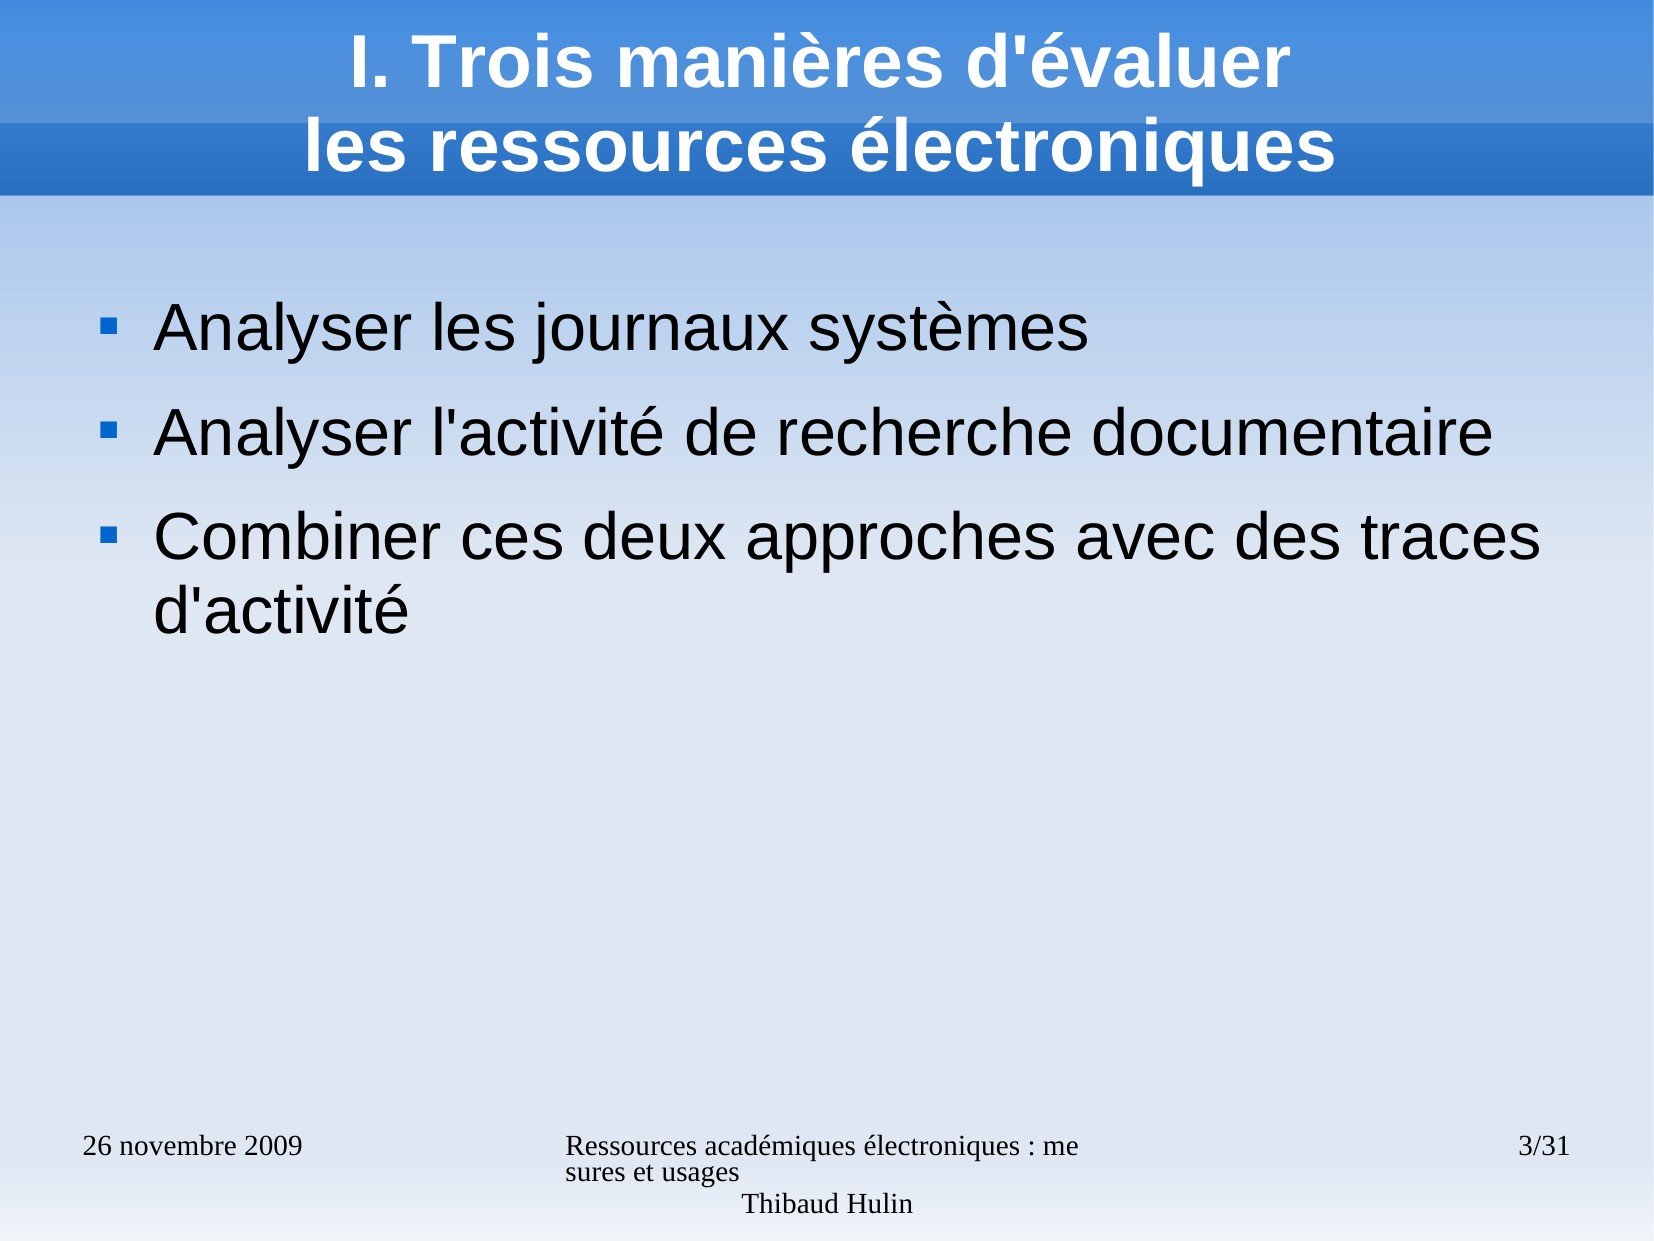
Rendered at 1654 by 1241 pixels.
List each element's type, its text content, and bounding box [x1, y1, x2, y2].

picture [0, 0, 1654, 1241]
list Analyser les journaux systèmes Analyser l'activité de recherche documentaire Combiner ces deux approches avec des traces d'activité [82, 290, 1571, 1094]
title I. Trois manières d'évaluer les ressources électroniques [76, 7, 1565, 200]
